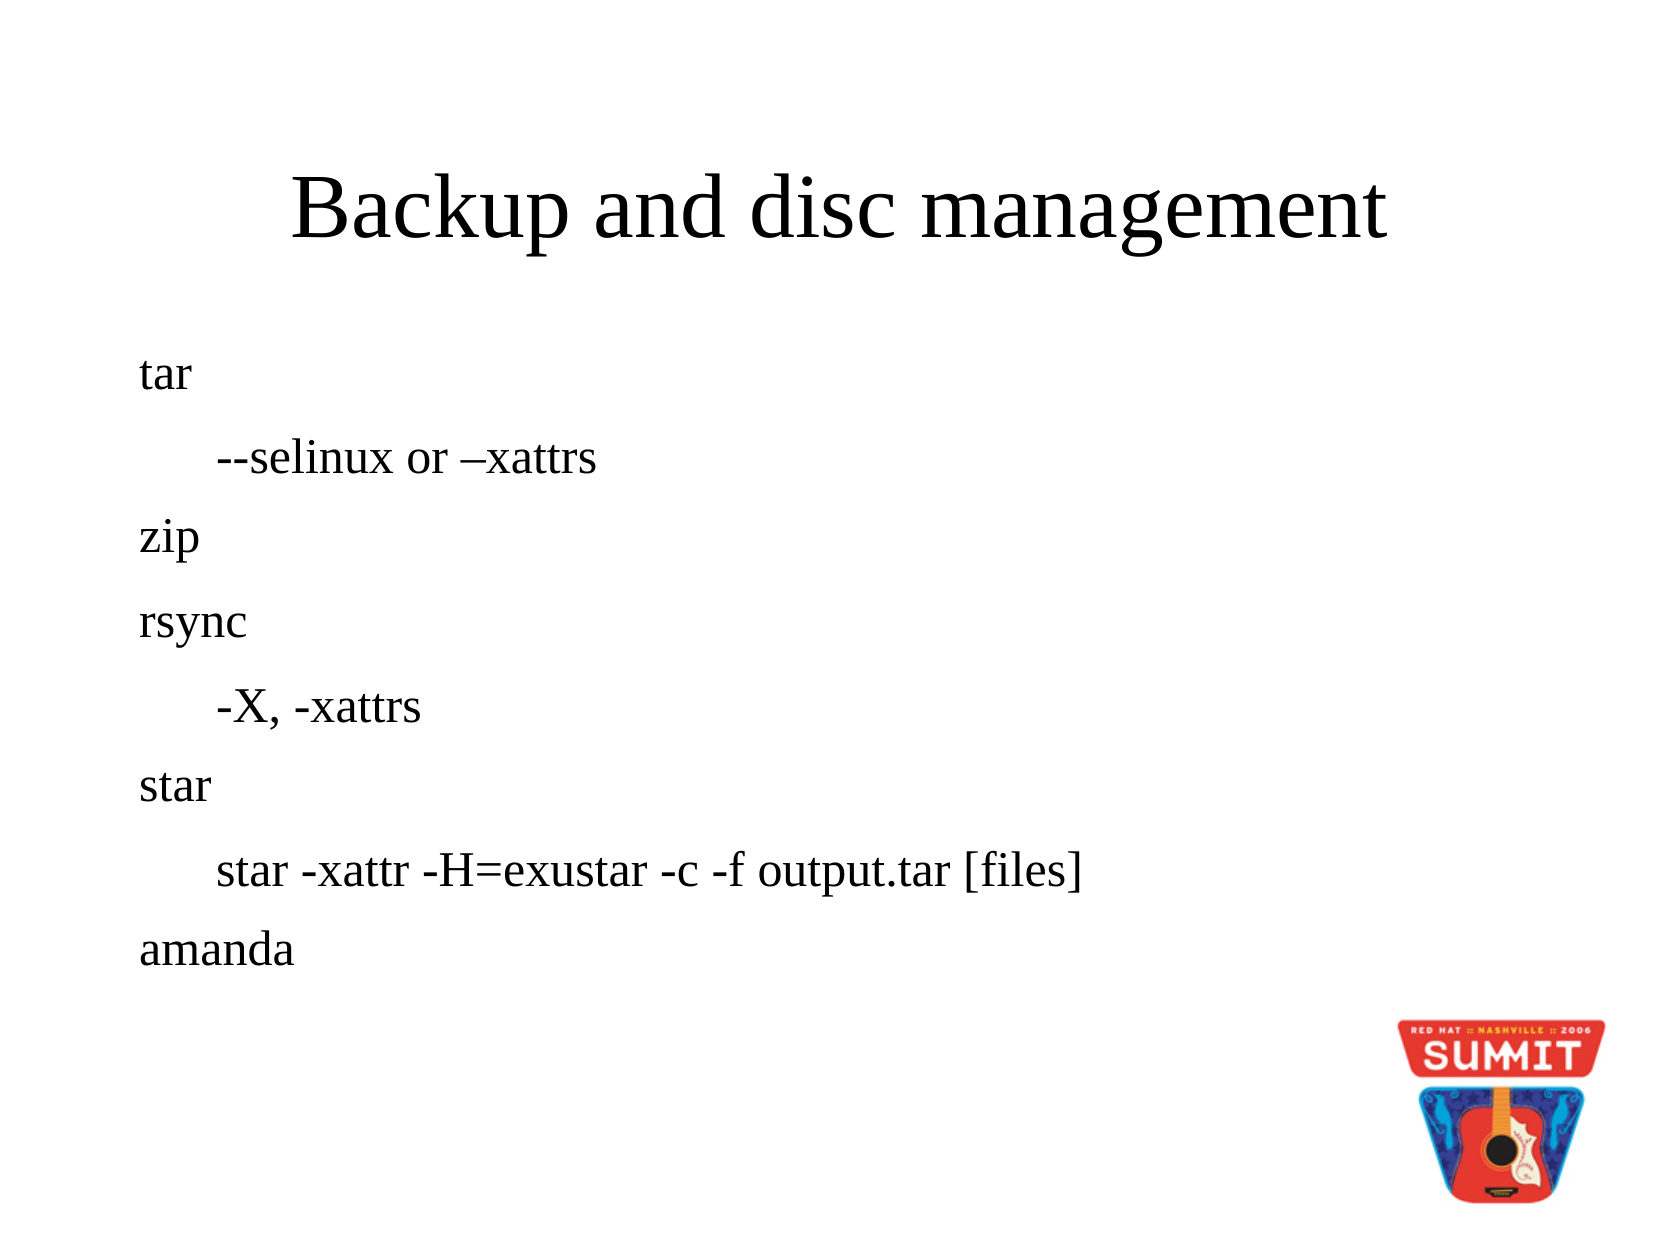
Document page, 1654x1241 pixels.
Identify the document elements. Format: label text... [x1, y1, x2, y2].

picture [1392, 1011, 1611, 1211]
title Backup and disc management [121, 155, 1583, 258]
list tar --selinux or –xattrs zip rsync -X, -xattrs star star -xattr -H=exustar -c -f output.tar [files] amanda [121, 344, 1534, 1126]
